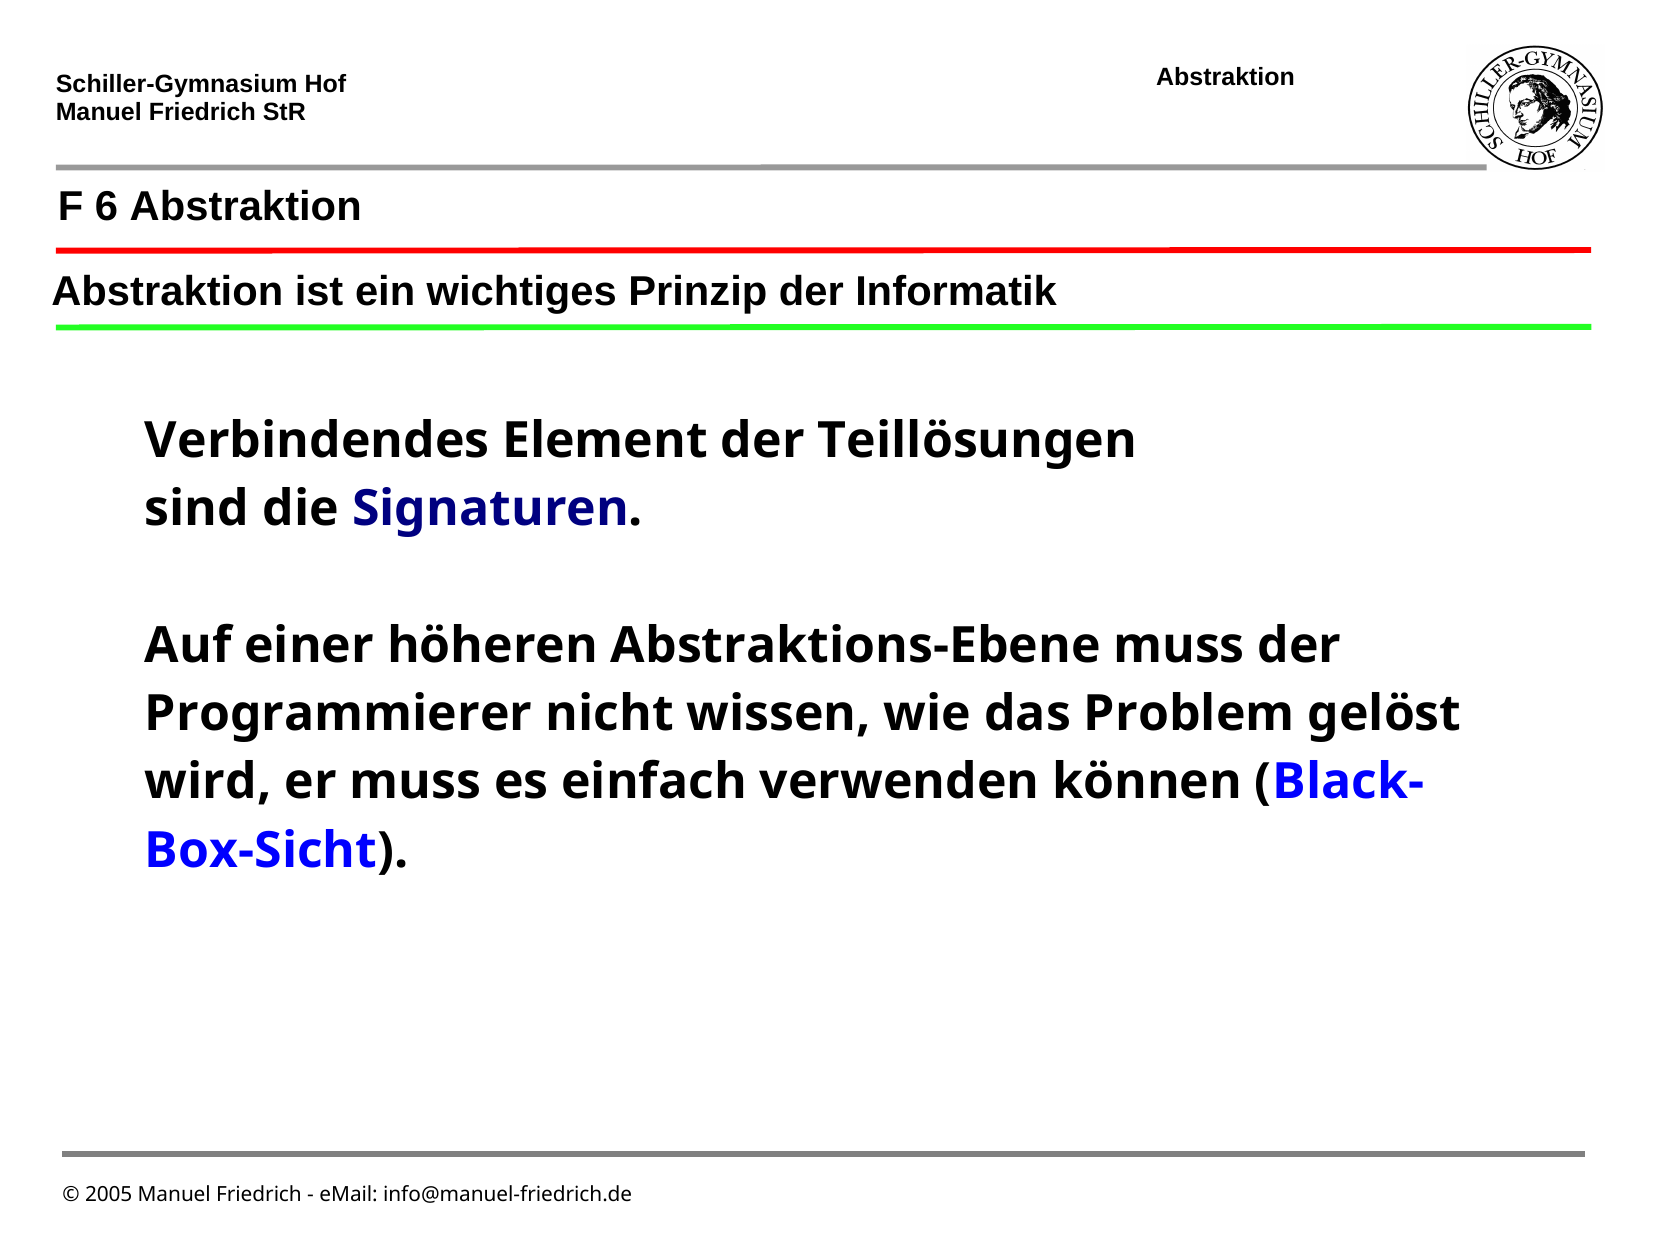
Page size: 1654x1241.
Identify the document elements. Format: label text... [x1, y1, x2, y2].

picture [1466, 44, 1605, 172]
text_box Abstraktion ist ein wichtiges Prinzip der Informatik [51, 268, 1563, 319]
text_box © 2005 Manuel Friedrich - eMail: info@manuel-friedrich.de [62, 1178, 1550, 1204]
text_box Abstraktion [1156, 62, 1425, 123]
text_box Verbindendes Element der Teillösungen sind die Signaturen. Auf einer höheren Abstraktions-Ebene muss der Programmierer nicht wissen, wie das Problem gelöst wird, er muss es einfach verwenden können (Black-Box-Sicht). [145, 404, 1525, 1143]
text_box F 6 Abstraktion [57, 183, 1284, 234]
text_box Schiller-Gymnasium Hof Manuel Friedrich StR [55, 69, 396, 129]
